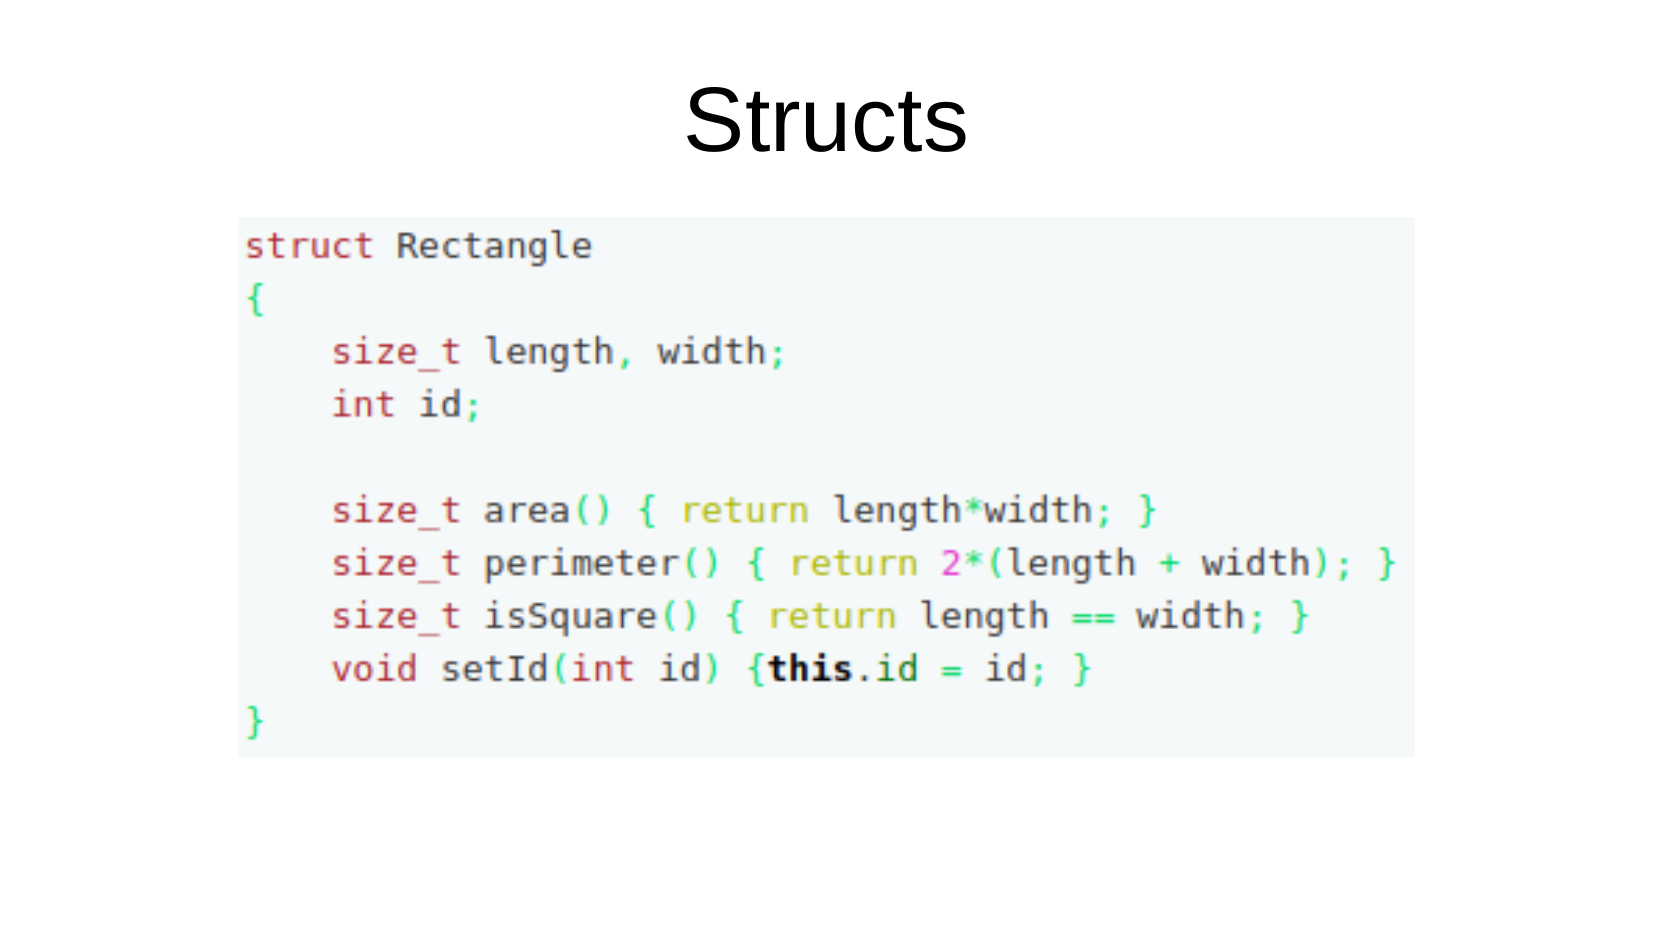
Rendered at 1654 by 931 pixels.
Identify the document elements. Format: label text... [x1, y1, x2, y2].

picture [238, 217, 1415, 757]
title Structs [82, 37, 1571, 193]
